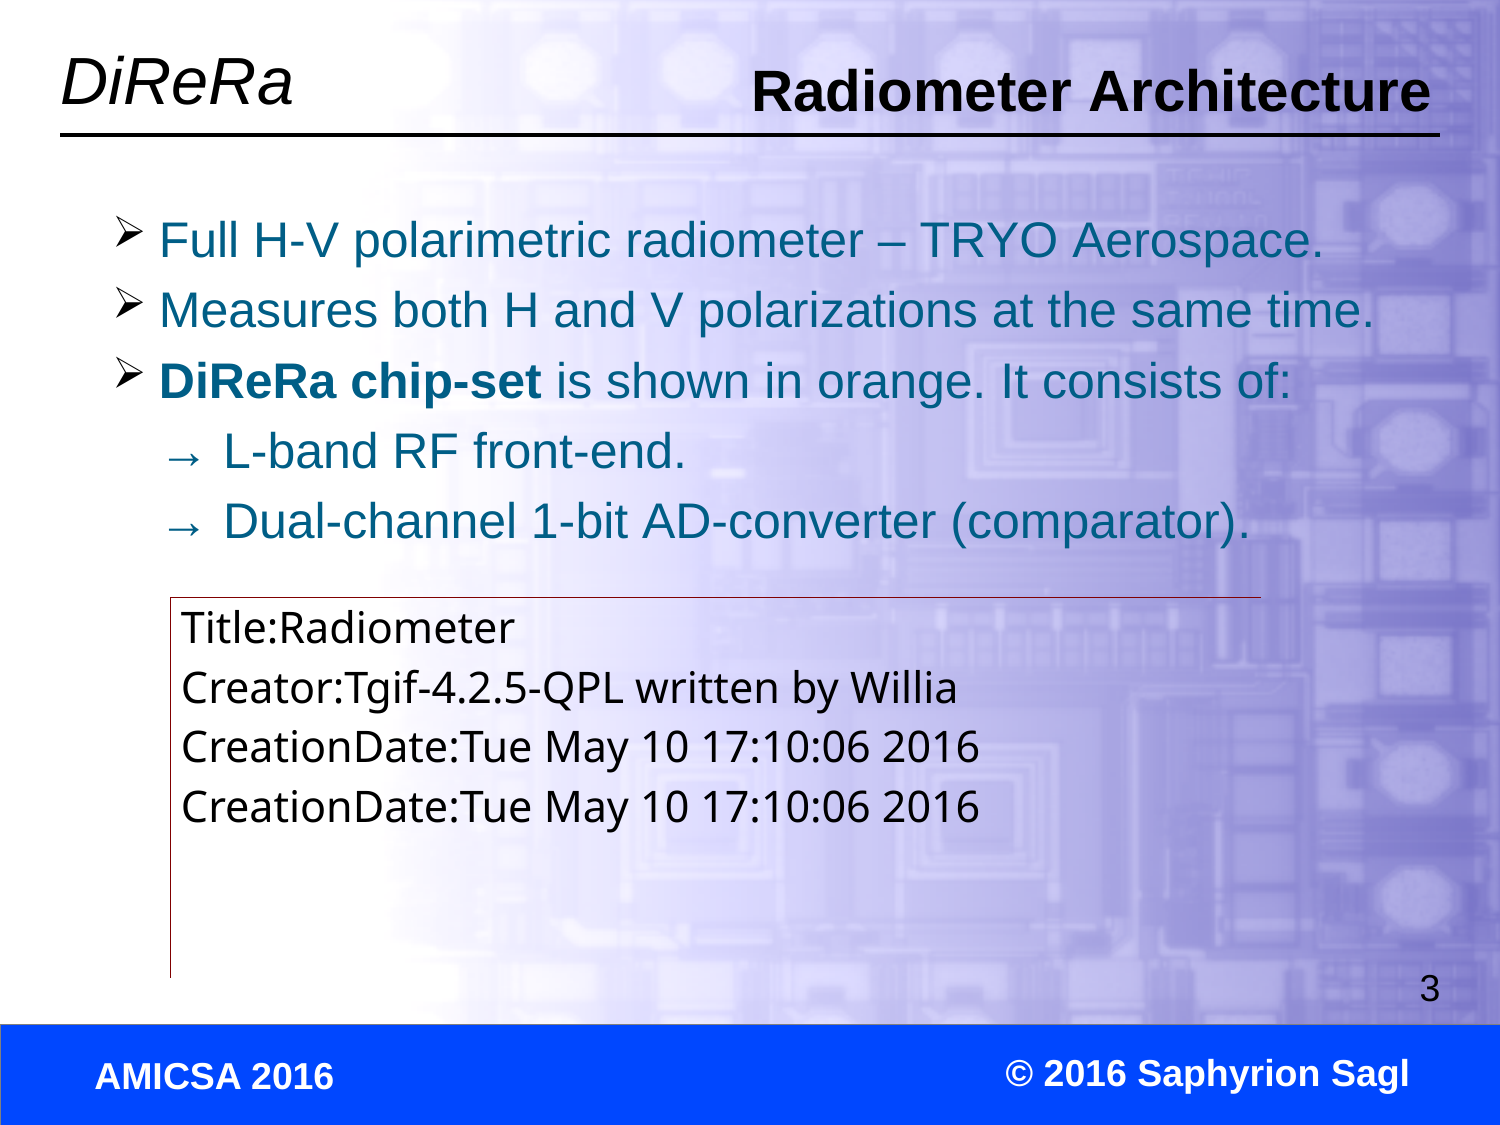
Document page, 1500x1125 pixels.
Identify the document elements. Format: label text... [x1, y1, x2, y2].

table_cell 115.38MHz [5, 0, 1500, 1024]
text_box Radiometer Architecture [495, 45, 1448, 131]
text_box Full H-V polarimetric radiometer – TRYO Aerospace. Measures both H and V polarizations at the same time. DiReRa chip-set is shown in orange. It consists of: → L-band RF front-end. → Dual-channel 1-bit AD-converter (comparator). [112, 207, 1420, 549]
picture [167, 594, 1261, 978]
